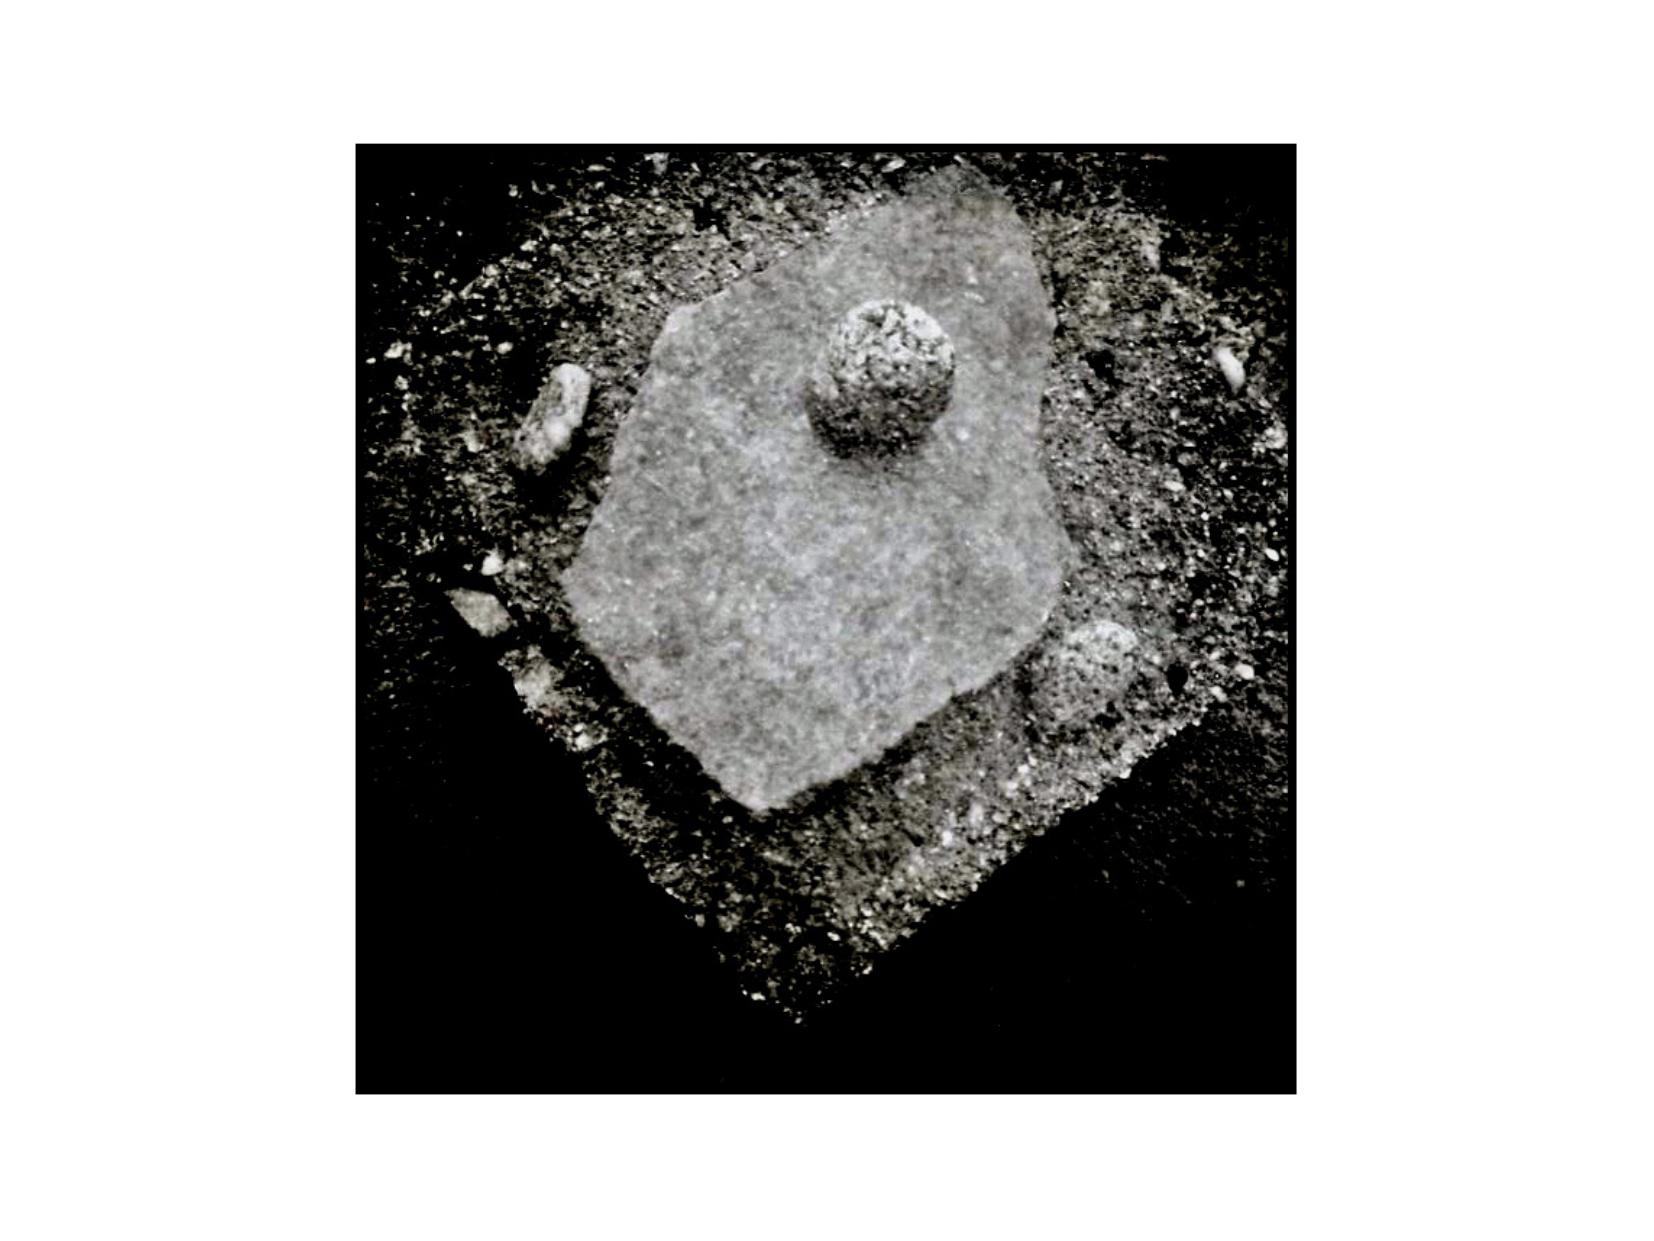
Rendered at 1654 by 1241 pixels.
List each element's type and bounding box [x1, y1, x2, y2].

picture [211, 0, 1443, 1241]
